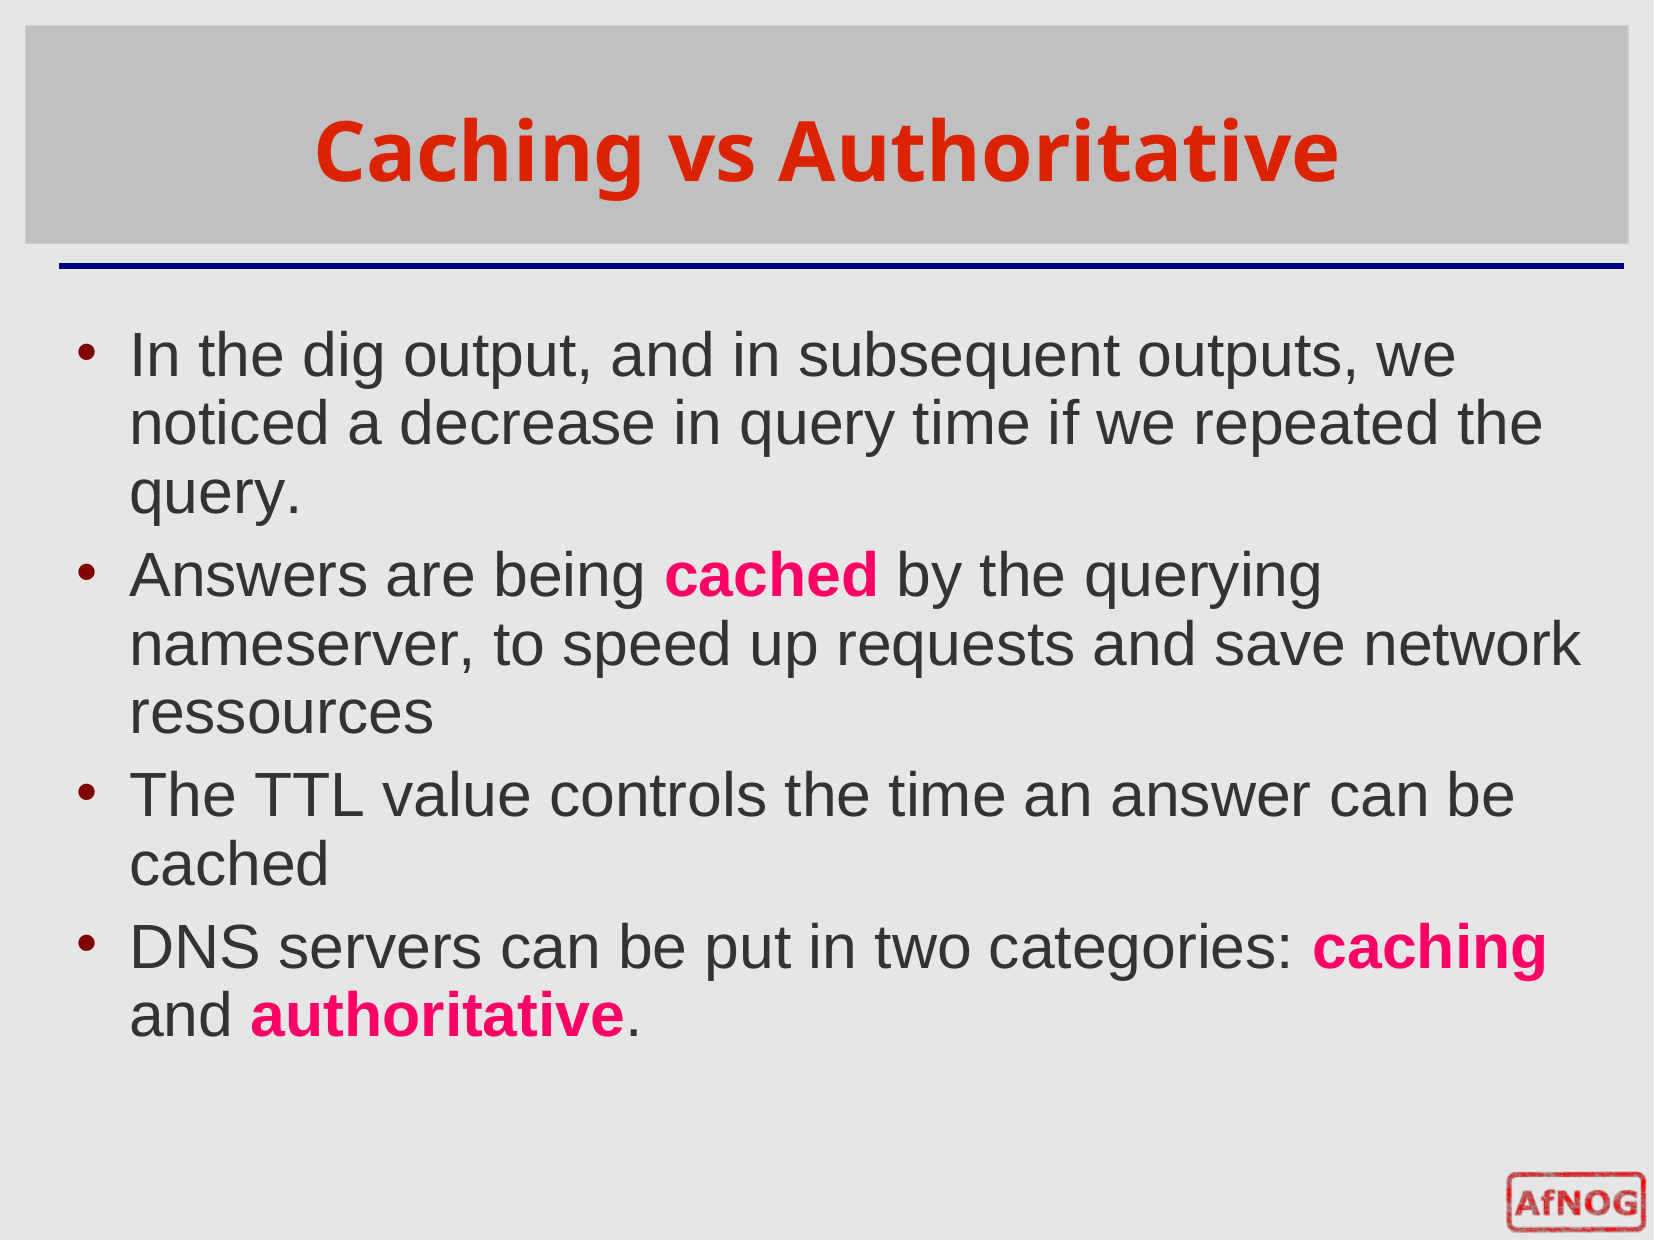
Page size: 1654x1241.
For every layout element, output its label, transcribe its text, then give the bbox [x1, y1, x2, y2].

title Caching vs Authoritative [121, 46, 1534, 254]
picture [1505, 1170, 1648, 1235]
list In the dig output, and in subsequent outputs, we noticed a decrease in query time if we repeated the query. Answers are being cached by the querying nameserver, to speed up requests and save network ressources The TTL value controls the time an answer can be cached DNS servers can be put in two categories: caching and authoritative. [59, 322, 1595, 1132]
